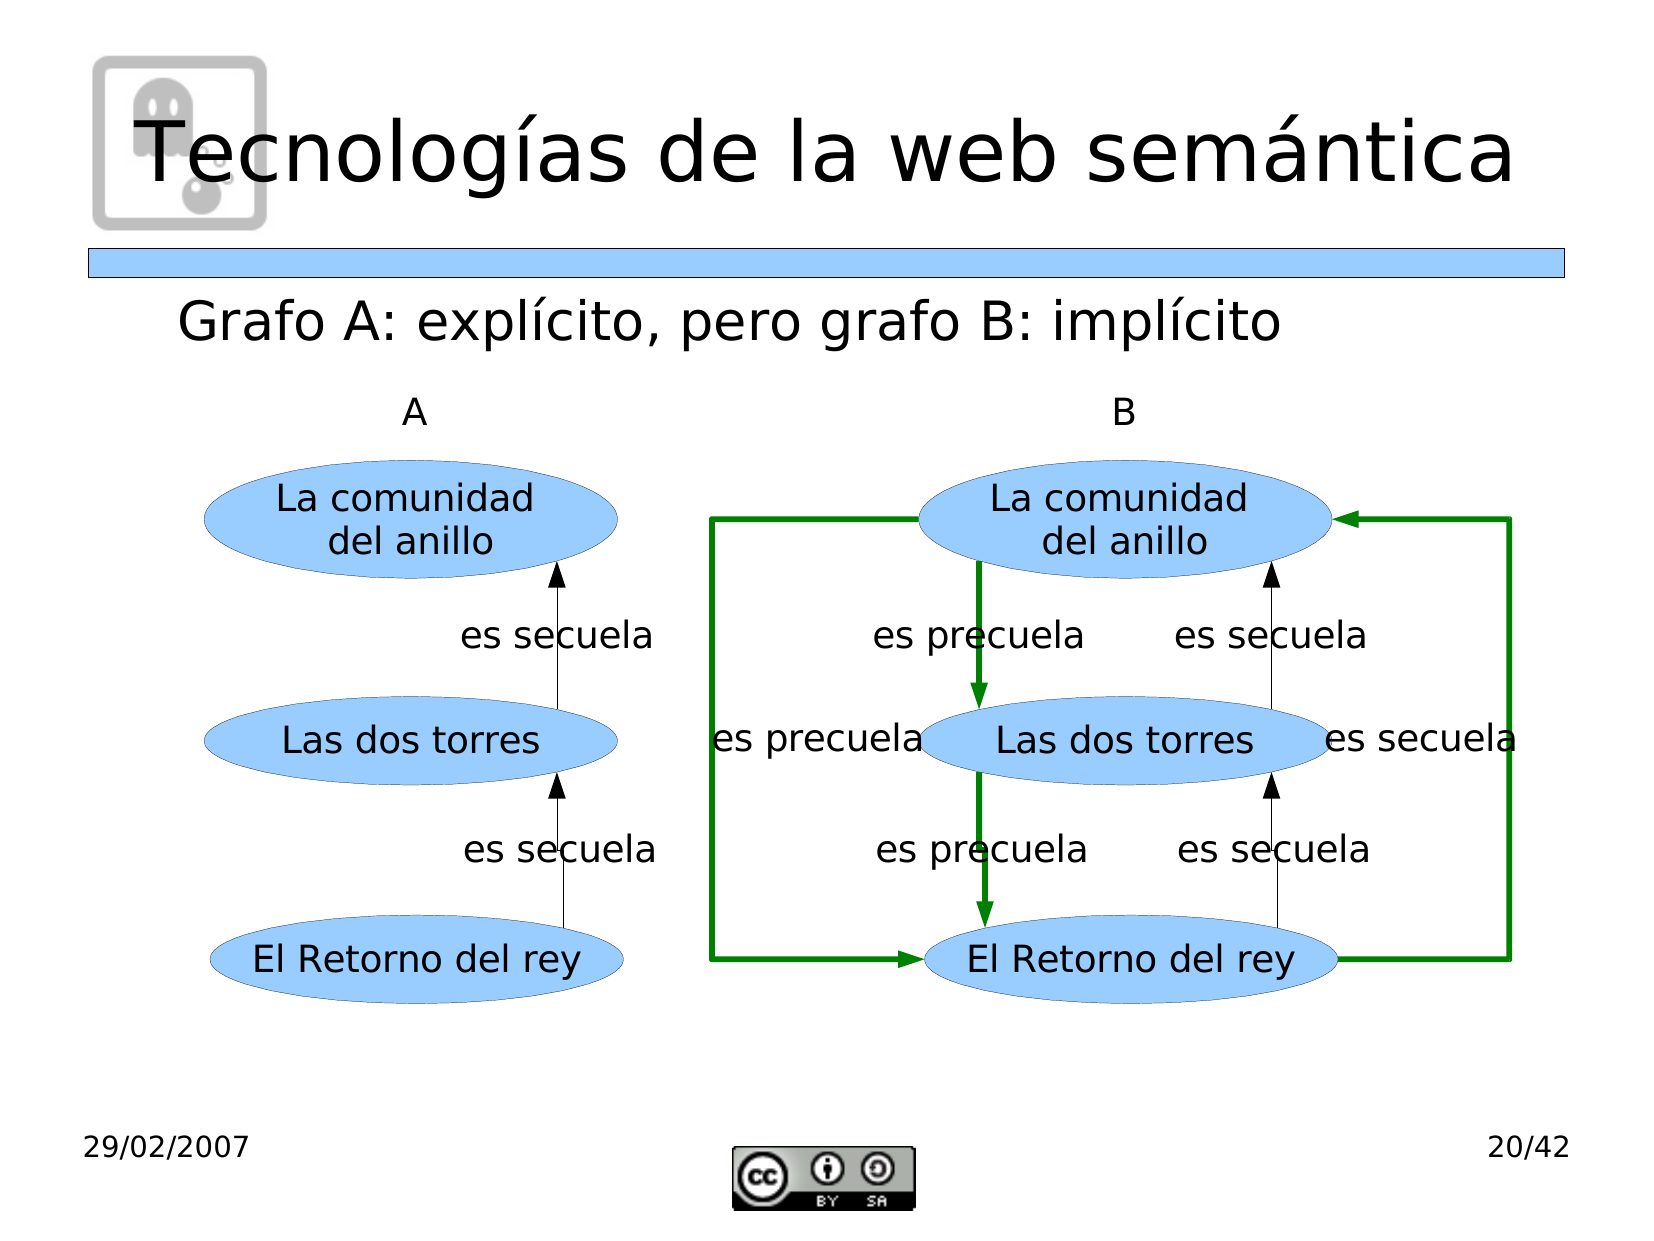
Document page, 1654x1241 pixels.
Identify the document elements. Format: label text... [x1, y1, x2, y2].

picture [732, 1146, 916, 1211]
list Grafo A: explícito, pero grafo B: implícito [82, 290, 1595, 1109]
title Tecnologías de la web semántica [82, 49, 1571, 257]
chart [86, 354, 1570, 1108]
